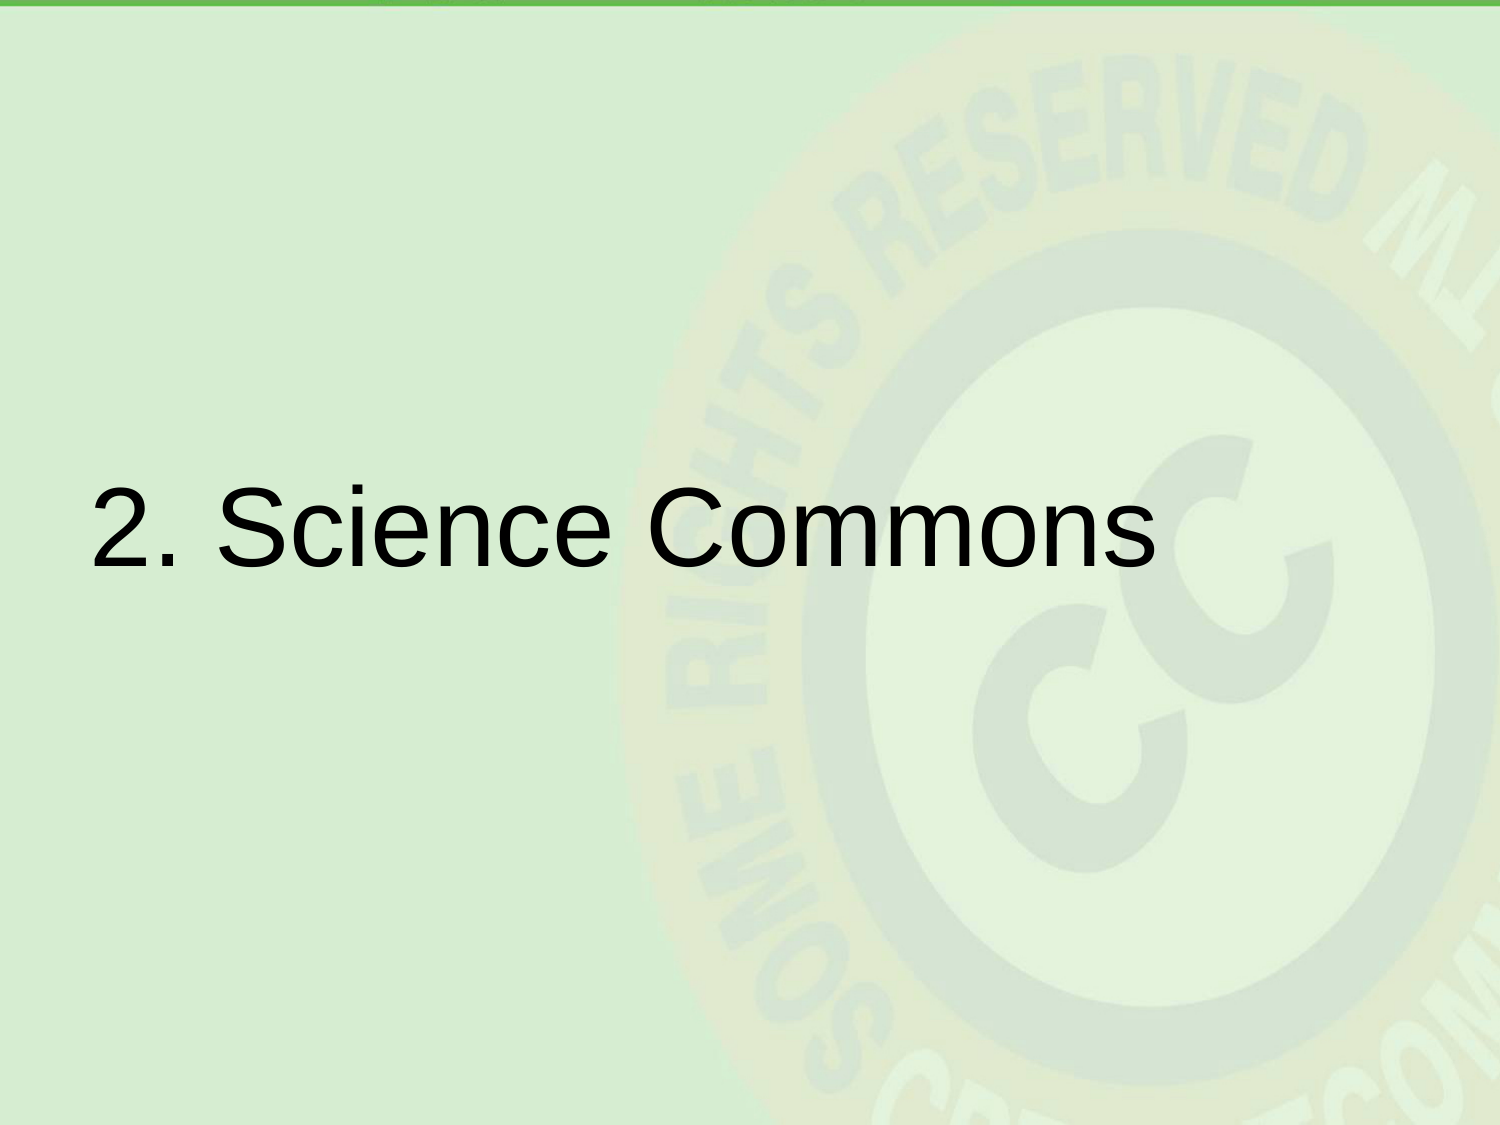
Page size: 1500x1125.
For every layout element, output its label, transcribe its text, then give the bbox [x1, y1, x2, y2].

list 2. Science Commons [75, 262, 1426, 1006]
picture [0, 0, 1500, 1125]
